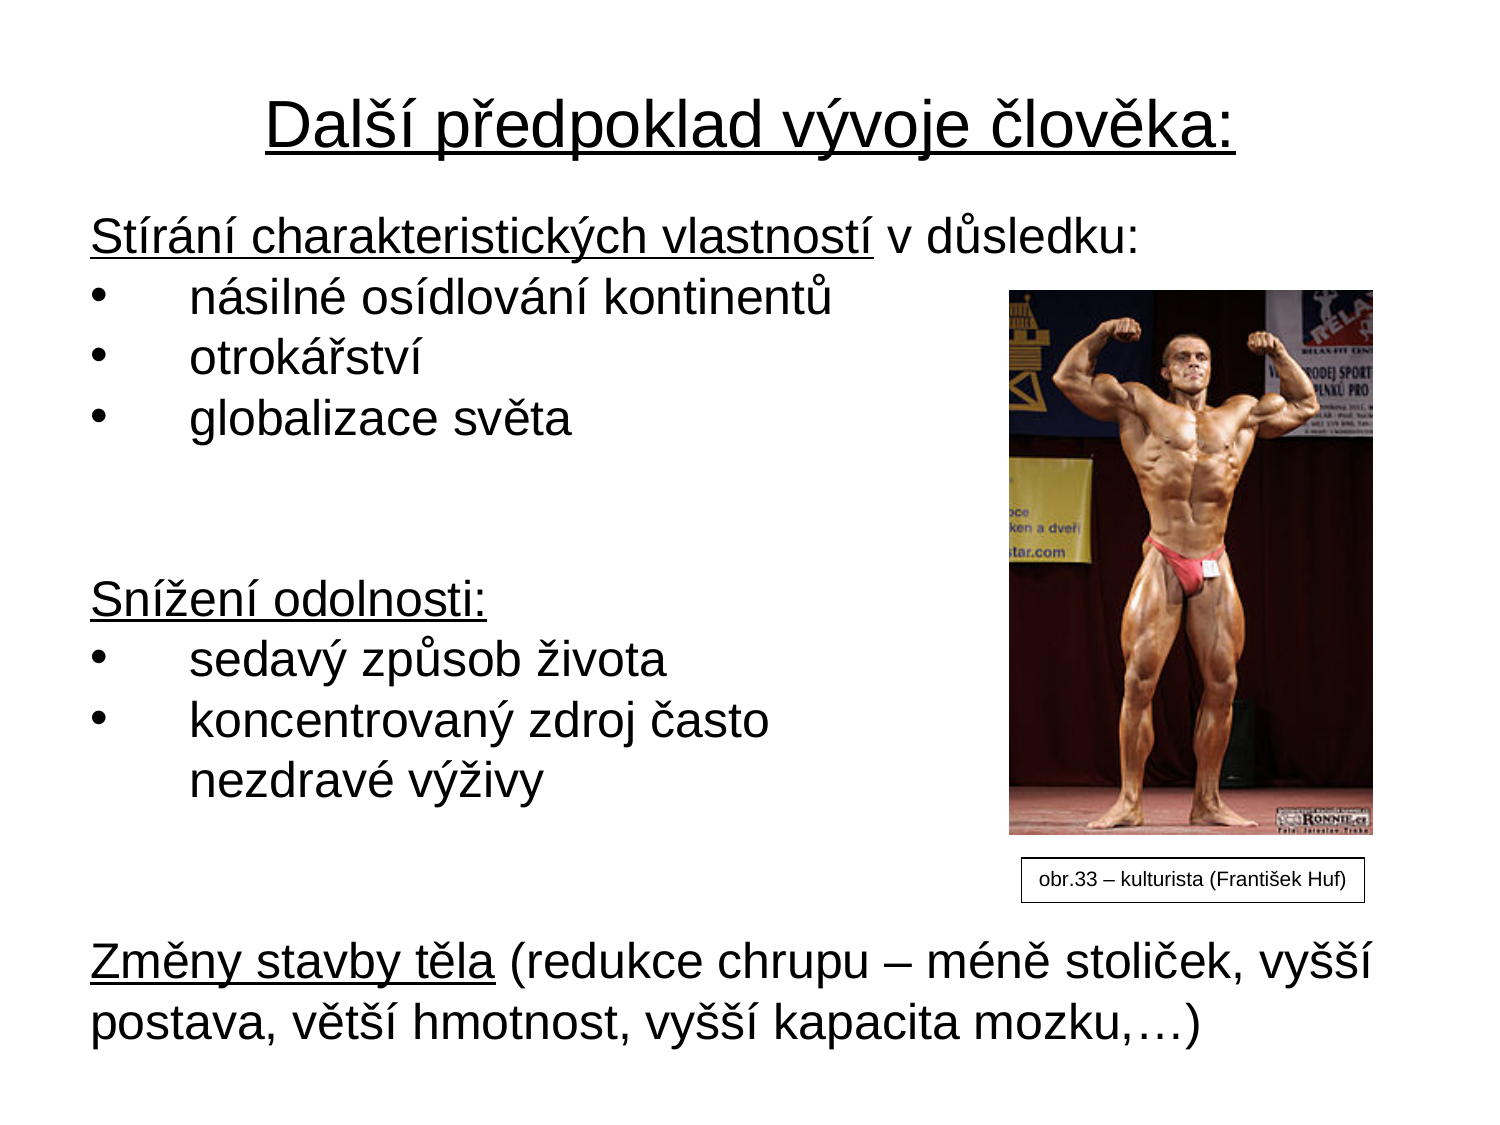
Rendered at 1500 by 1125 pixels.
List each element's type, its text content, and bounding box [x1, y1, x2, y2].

list Stírání charakteristických vlastností v důsledku: násilné osídlování kontinentů otrokářství globalizace světa Snížení odolnosti: sedavý způsob života koncentrovaný zdroj často nezdravé výživy Změny stavby těla (redukce chrupu – méně stoliček, vyšší postava, větší hmotnost, vyšší kapacita mozku,…) [74, 207, 1459, 1071]
text_box obr.33 – kulturista (František Huf) [1021, 857, 1365, 903]
picture [1009, 290, 1373, 835]
title Další předpoklad vývoje člověka: [75, 45, 1426, 197]
